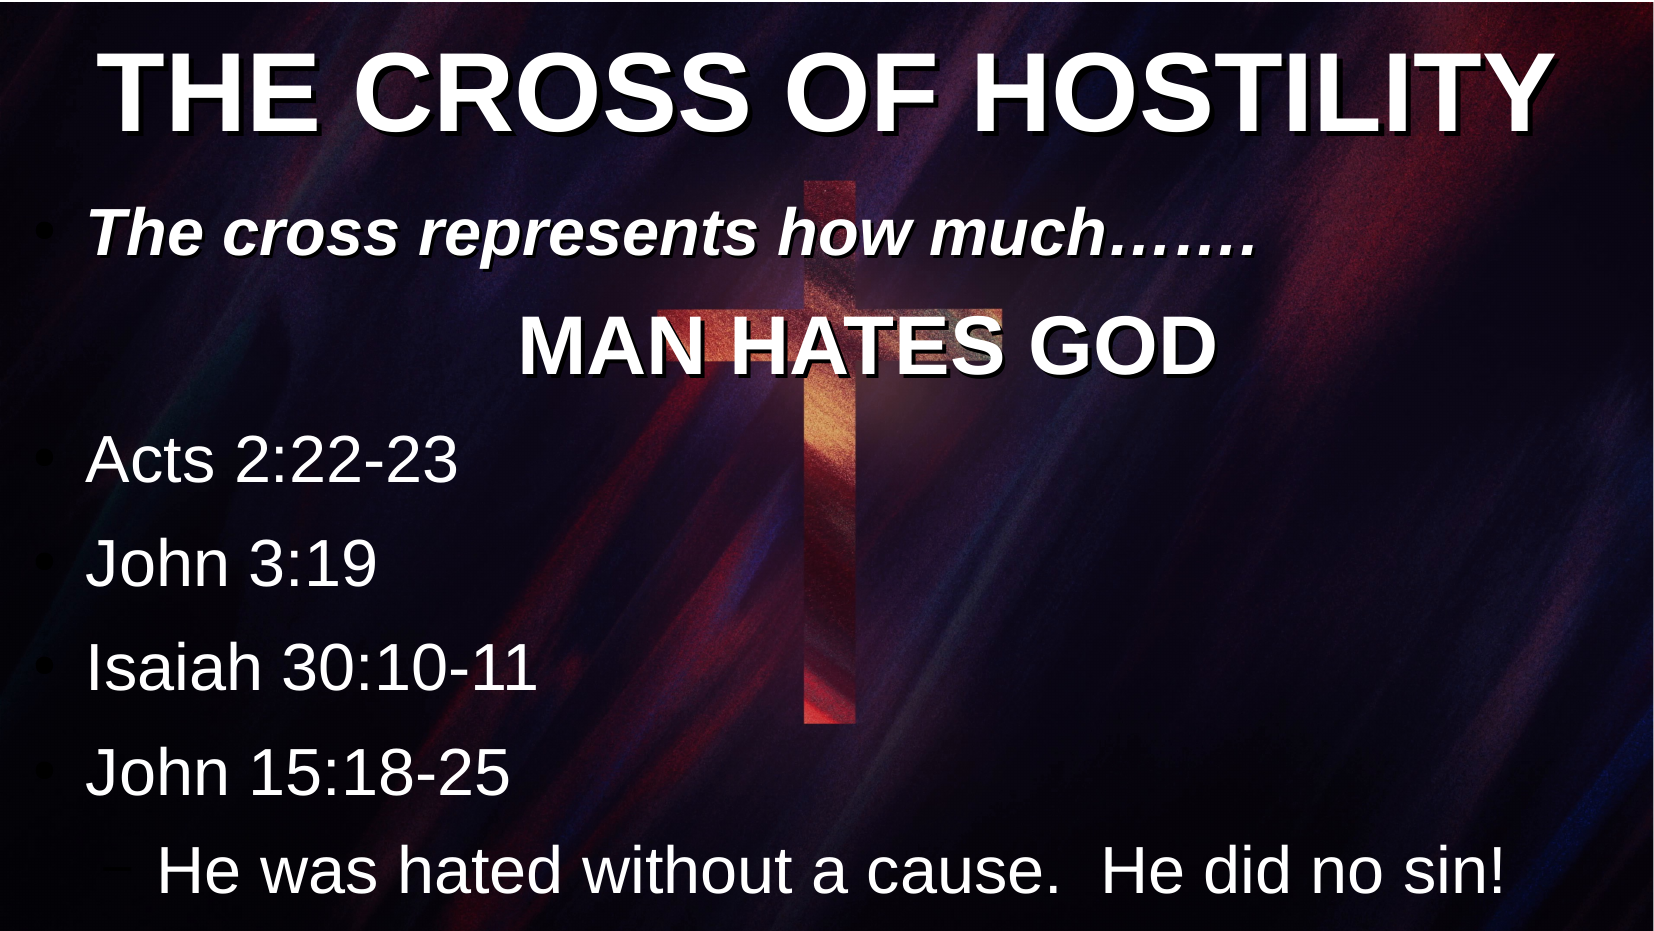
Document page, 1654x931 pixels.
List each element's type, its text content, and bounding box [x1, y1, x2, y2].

list The cross represents how much……. MAN HATES GOD Acts 2:22-23 John 3:19 Isaiah 30:10-11 John 15:18-25 He was hated without a cause. He did no sin! [15, 195, 1651, 931]
title THE CROSS OF HOSTILITY [82, 15, 1571, 171]
picture [0, 2, 1654, 931]
